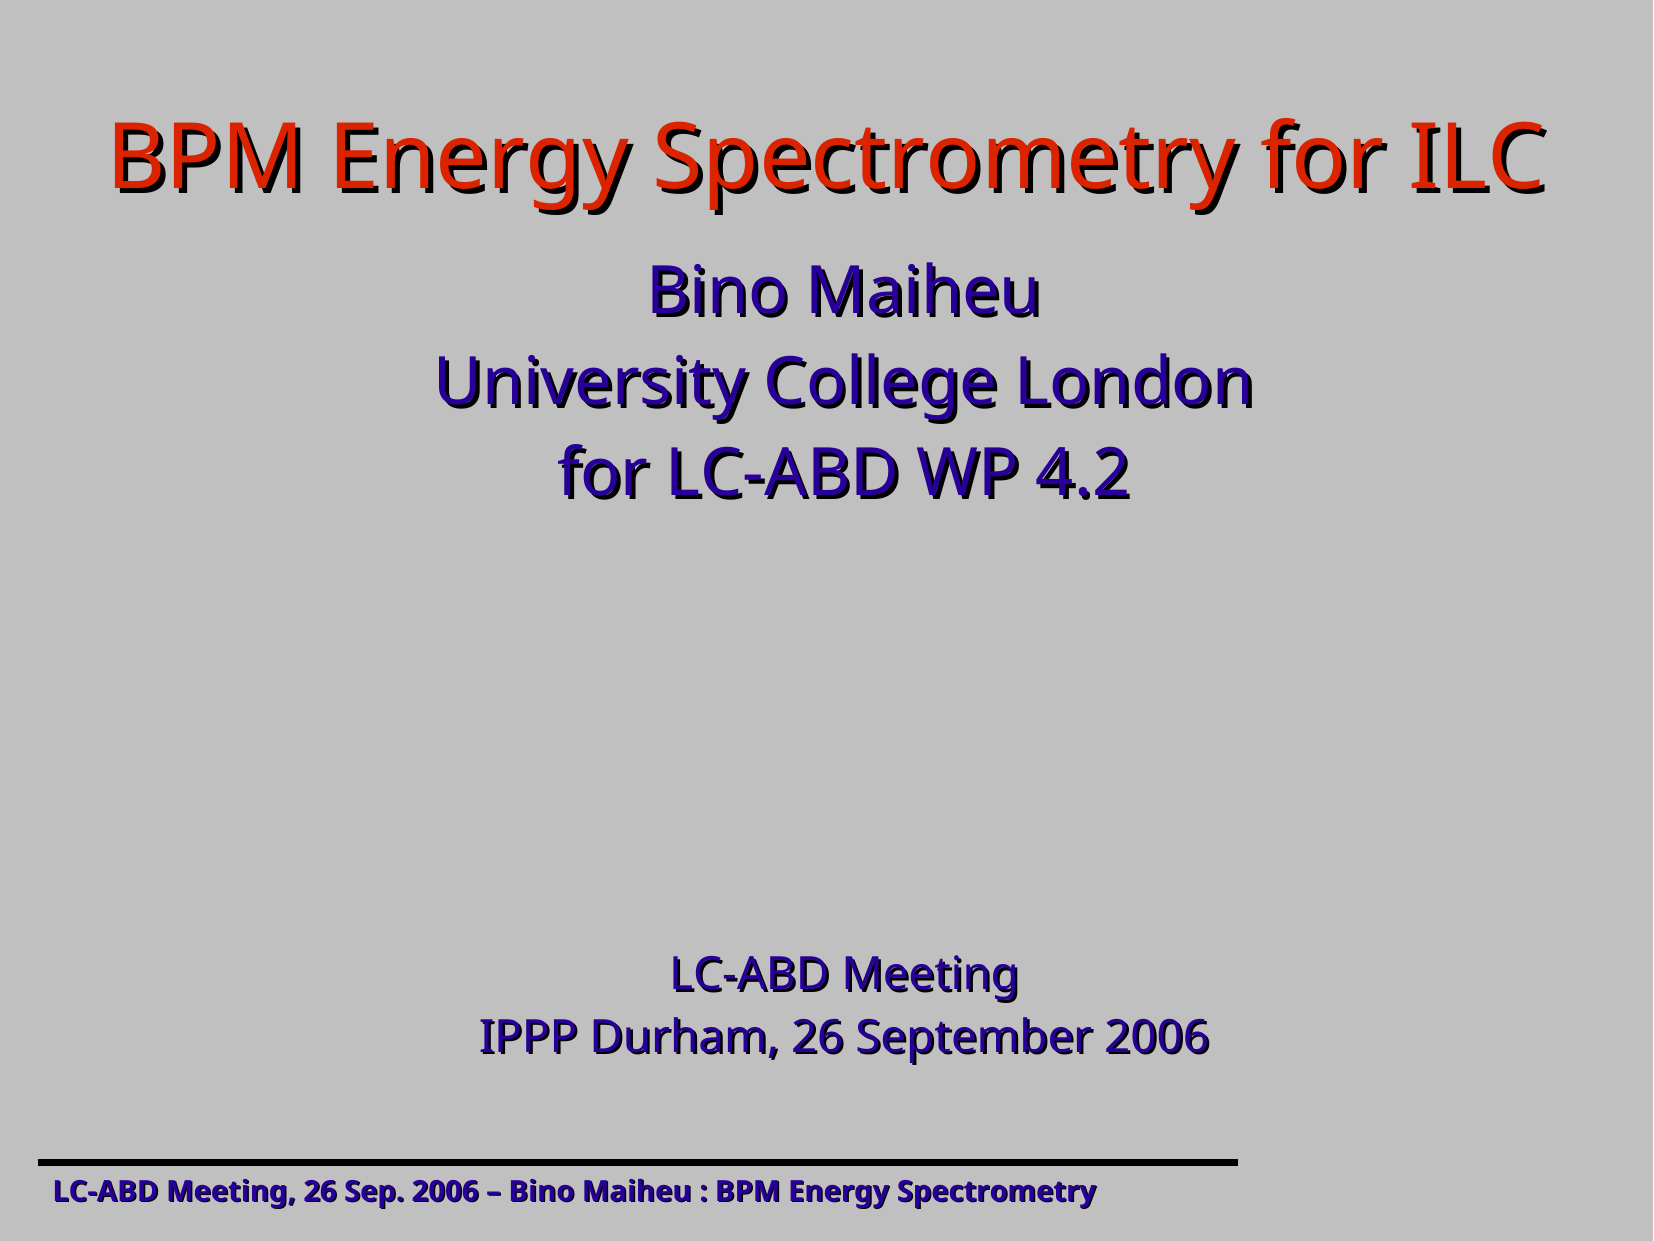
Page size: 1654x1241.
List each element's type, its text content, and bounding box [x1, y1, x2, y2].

text_box LC-ABD Meeting, 26 Sep. 2006 – Bino Maiheu : BPM Energy Spectrometry [37, 1162, 1148, 1213]
title BPM Energy Spectrometry for ILC [82, 56, 1571, 250]
subtitle Bino Maiheu University College London for LC-ABD WP 4.2 LC-ABD Meeting IPPP Durham, 26 September 2006 [82, 294, 1571, 1105]
